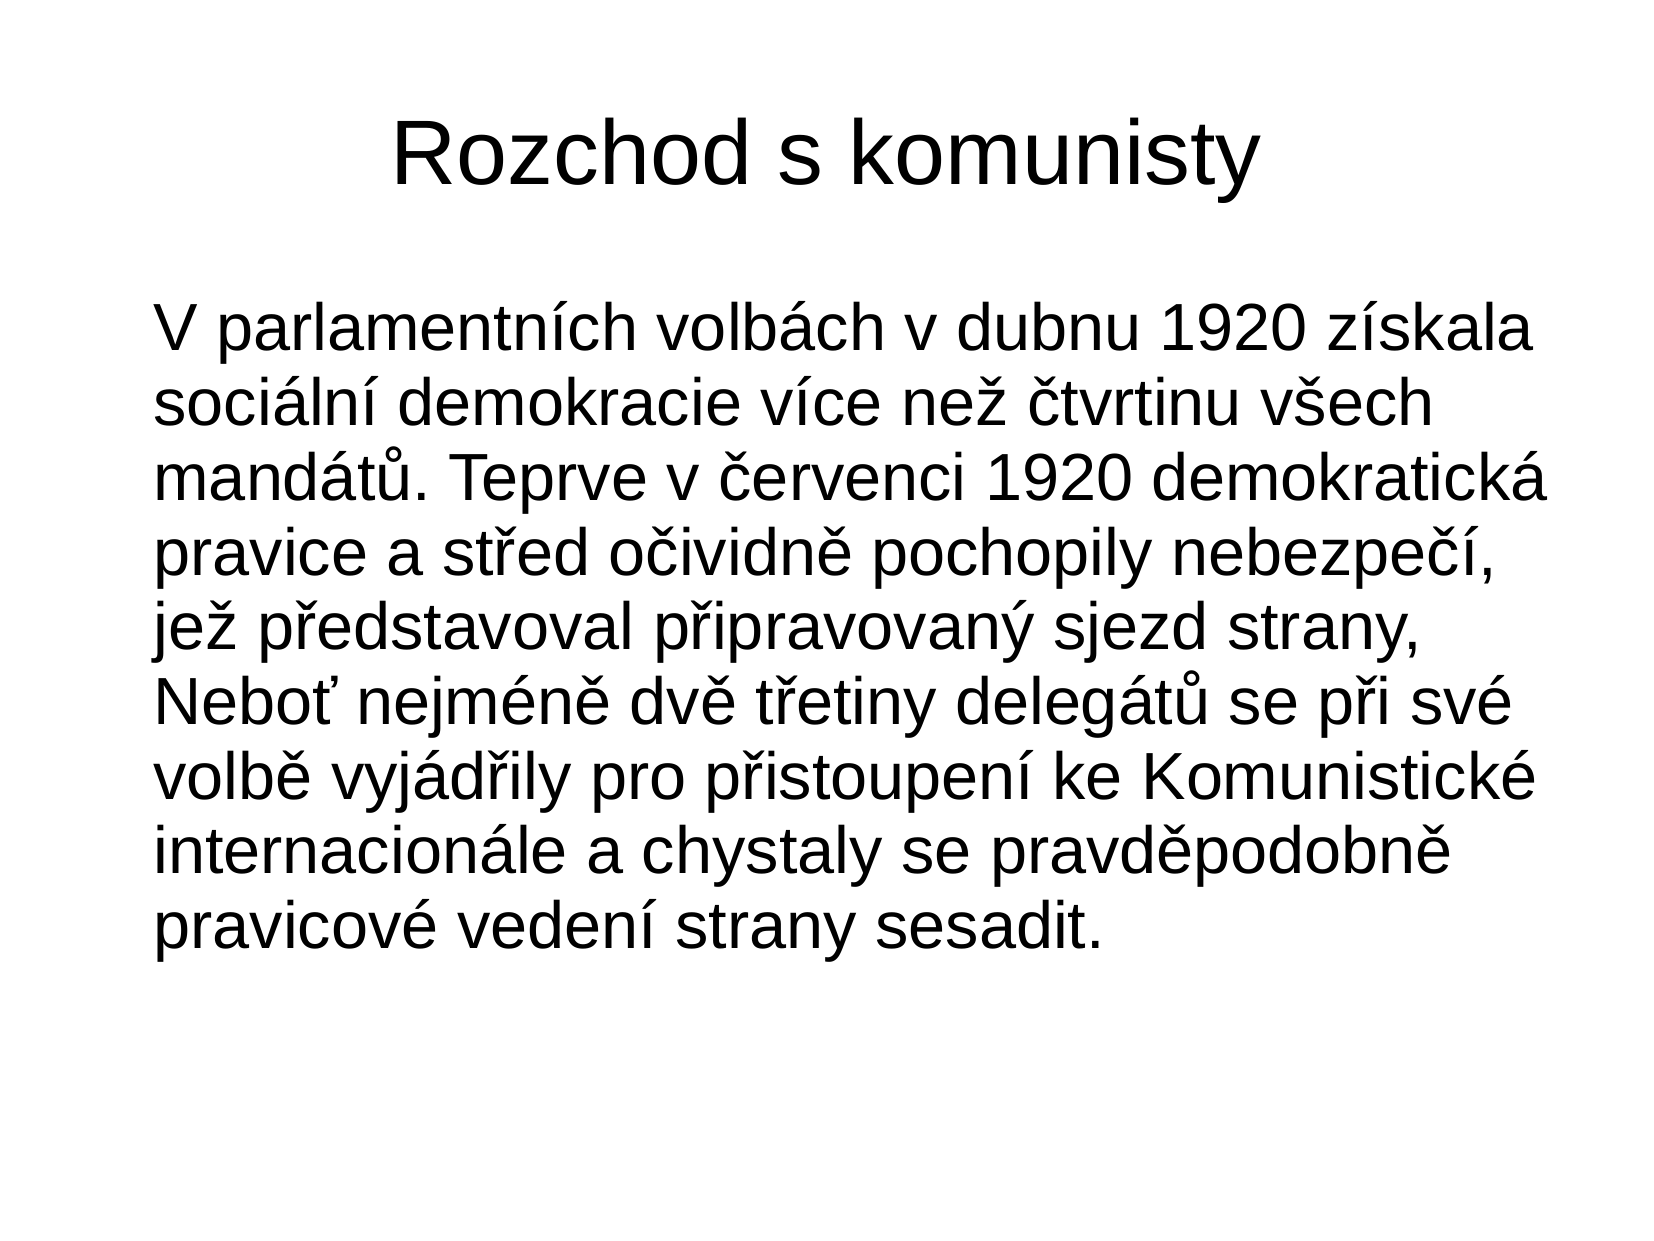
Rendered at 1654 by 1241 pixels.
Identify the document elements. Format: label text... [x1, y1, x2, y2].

list V parlamentních volbách v dubnu 1920 získala sociální demokracie více než čtvrtinu všech mandátů. Teprve v červenci 1920 demokratická pravice a střed očividně pochopily nebezpečí, jež představoval připravovaný sjezd strany, Neboť nejméně dvě třetiny delegátů se při své volbě vyjádřily pro přistoupení ke Komunistické internacionále a chystaly se pravděpodobně pravicové vedení strany sesadit. [82, 290, 1571, 1010]
title Rozchod s komunisty [82, 49, 1571, 257]
